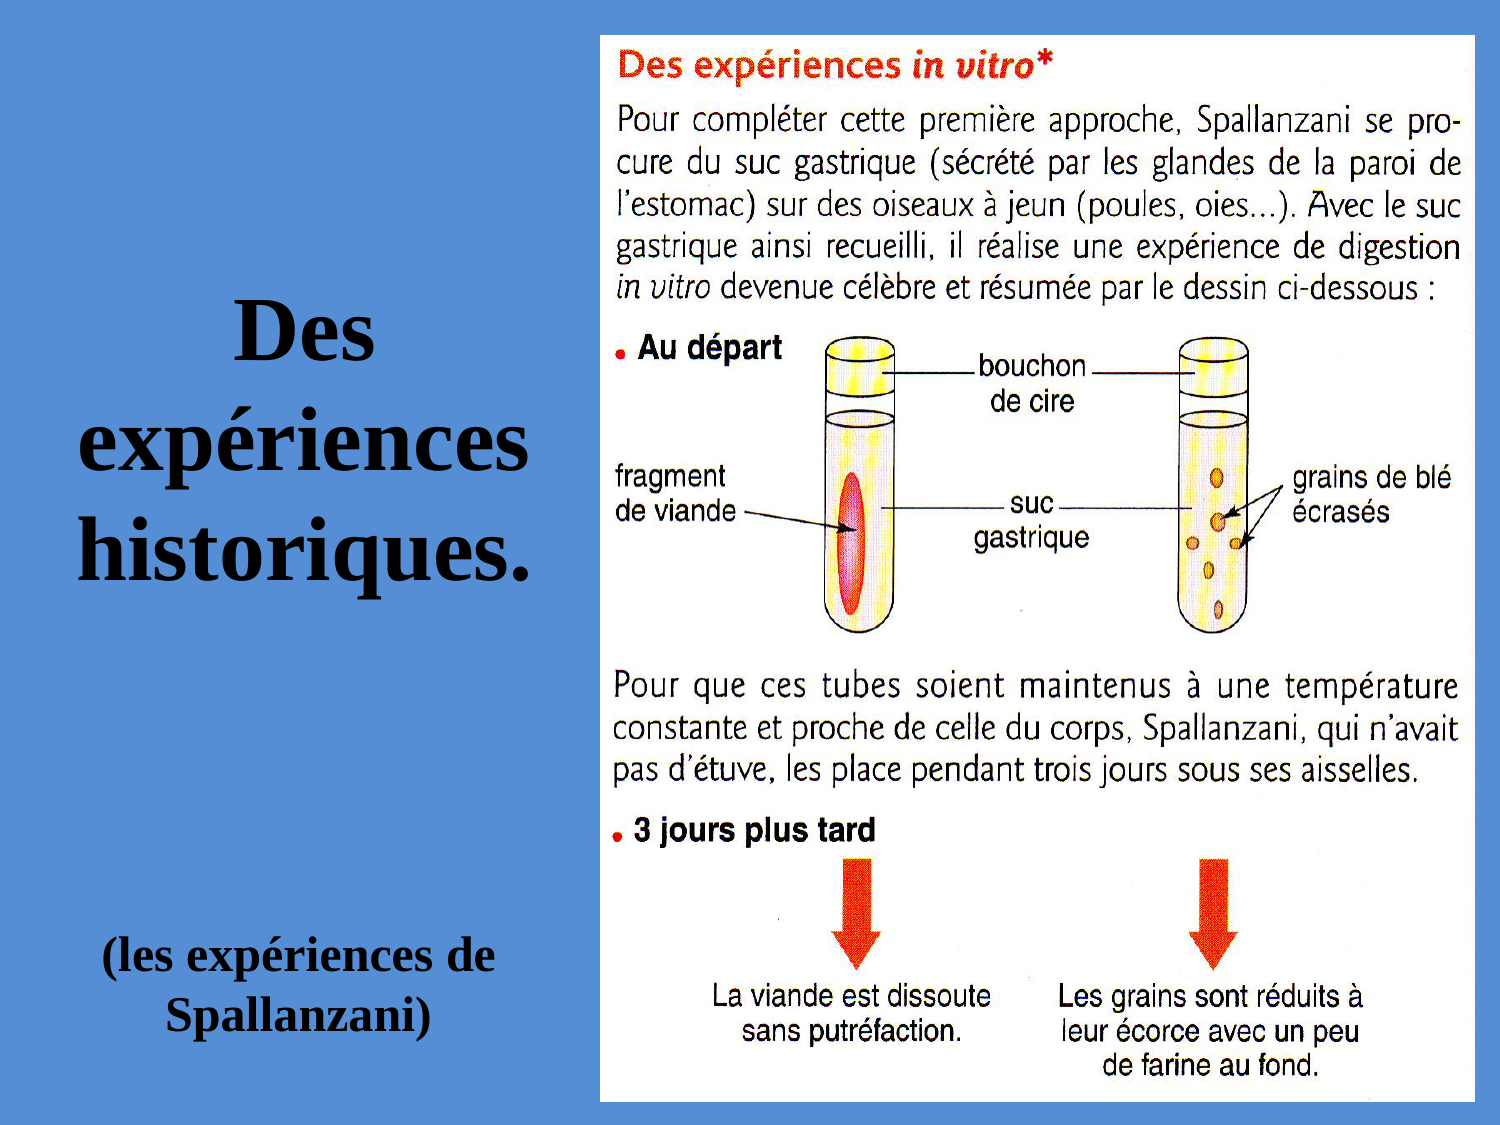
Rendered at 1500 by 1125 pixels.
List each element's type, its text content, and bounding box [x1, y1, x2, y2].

title Des expériences historiques. [23, 257, 586, 610]
text_box (les expériences de Spallanzani) [81, 913, 516, 1049]
picture [600, 35, 1475, 1102]
